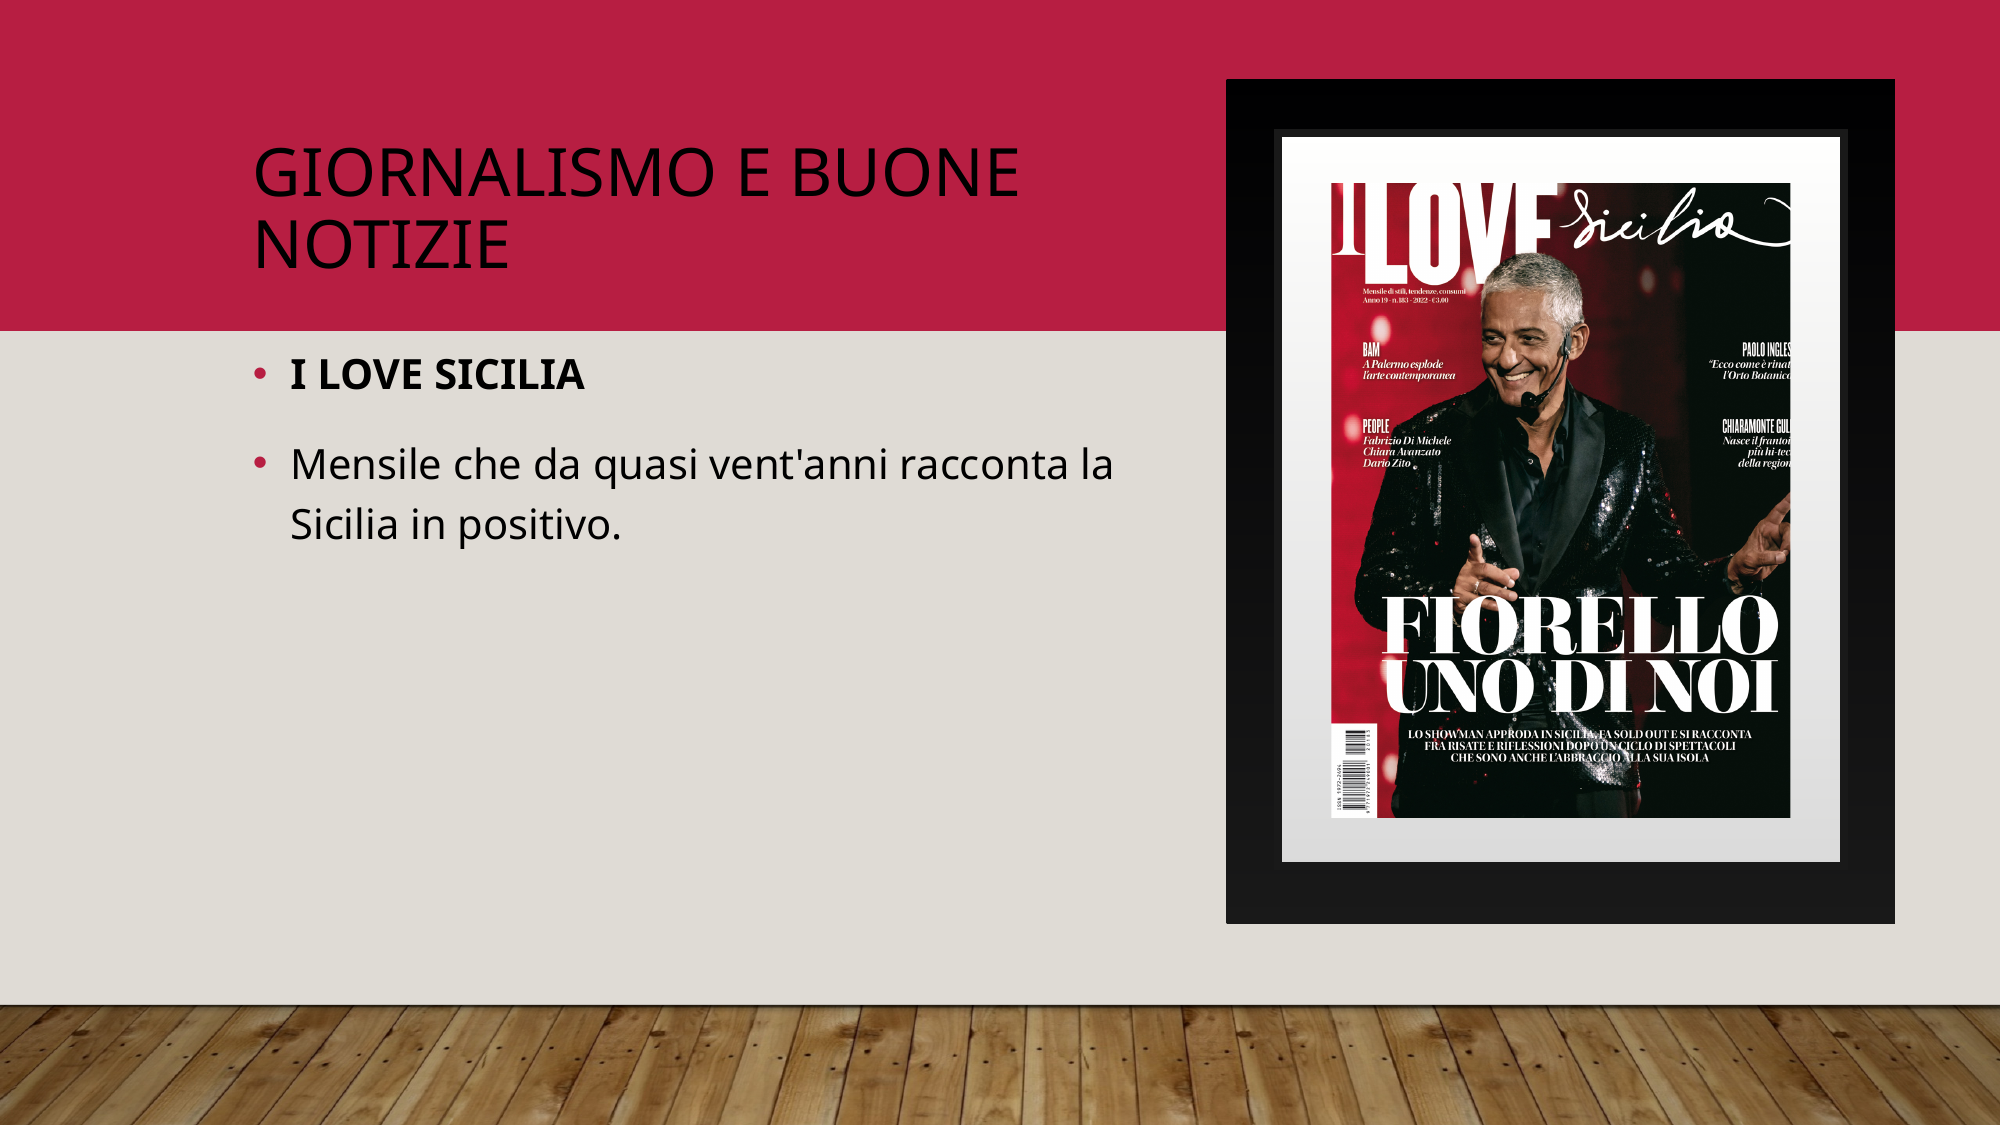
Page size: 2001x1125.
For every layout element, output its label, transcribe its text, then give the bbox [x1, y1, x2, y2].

title GIORNALISMO E BUONE NOTIZIE [238, 131, 1149, 305]
text_box [0, 0, 2000, 1005]
list I LOVE SICILIA Mensile che da quasi vent'anni racconta la Sicilia in positivo. [238, 330, 1149, 897]
picture [1331, 183, 1791, 818]
picture [0, 1005, 2000, 1125]
